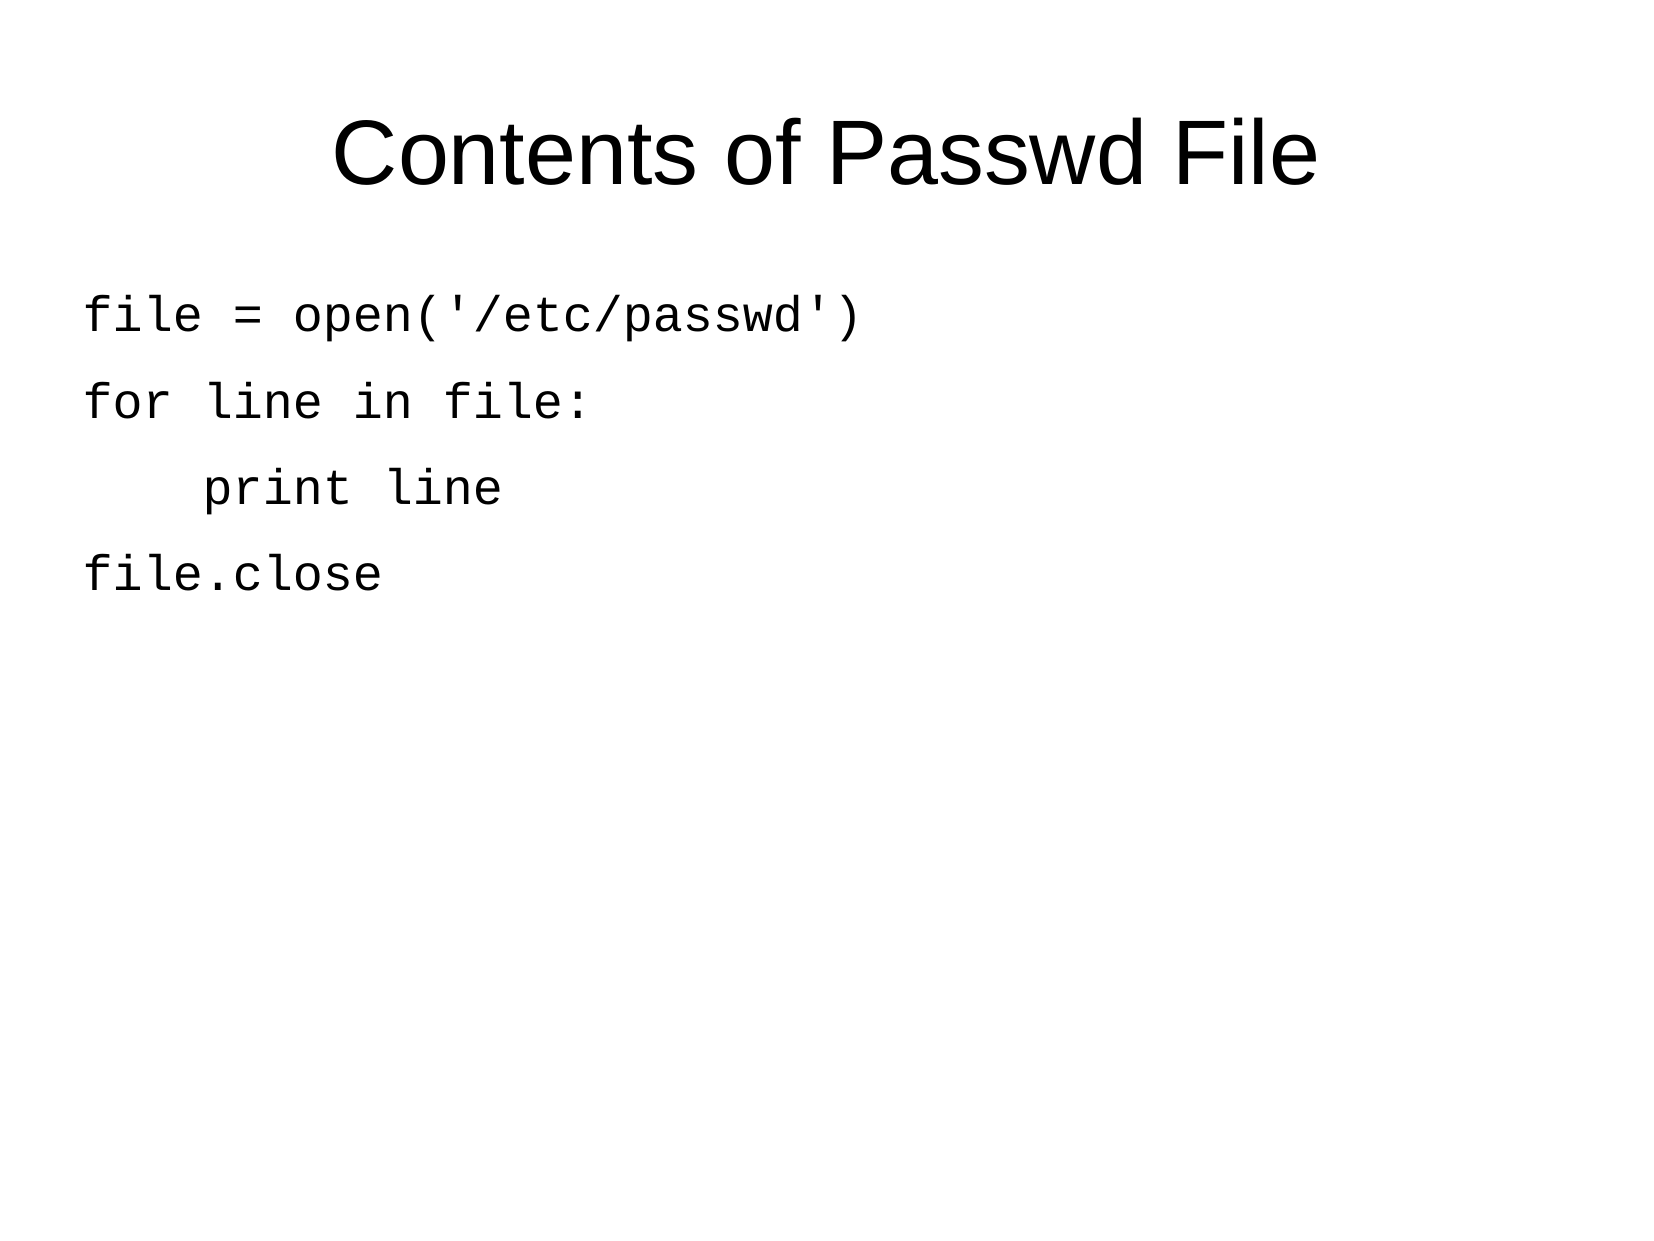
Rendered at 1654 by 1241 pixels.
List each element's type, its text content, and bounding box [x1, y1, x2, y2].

list file = open('/etc/passwd') for line in file: print line file.close [82, 290, 1571, 1109]
title Contents of Passwd File [82, 49, 1571, 257]
